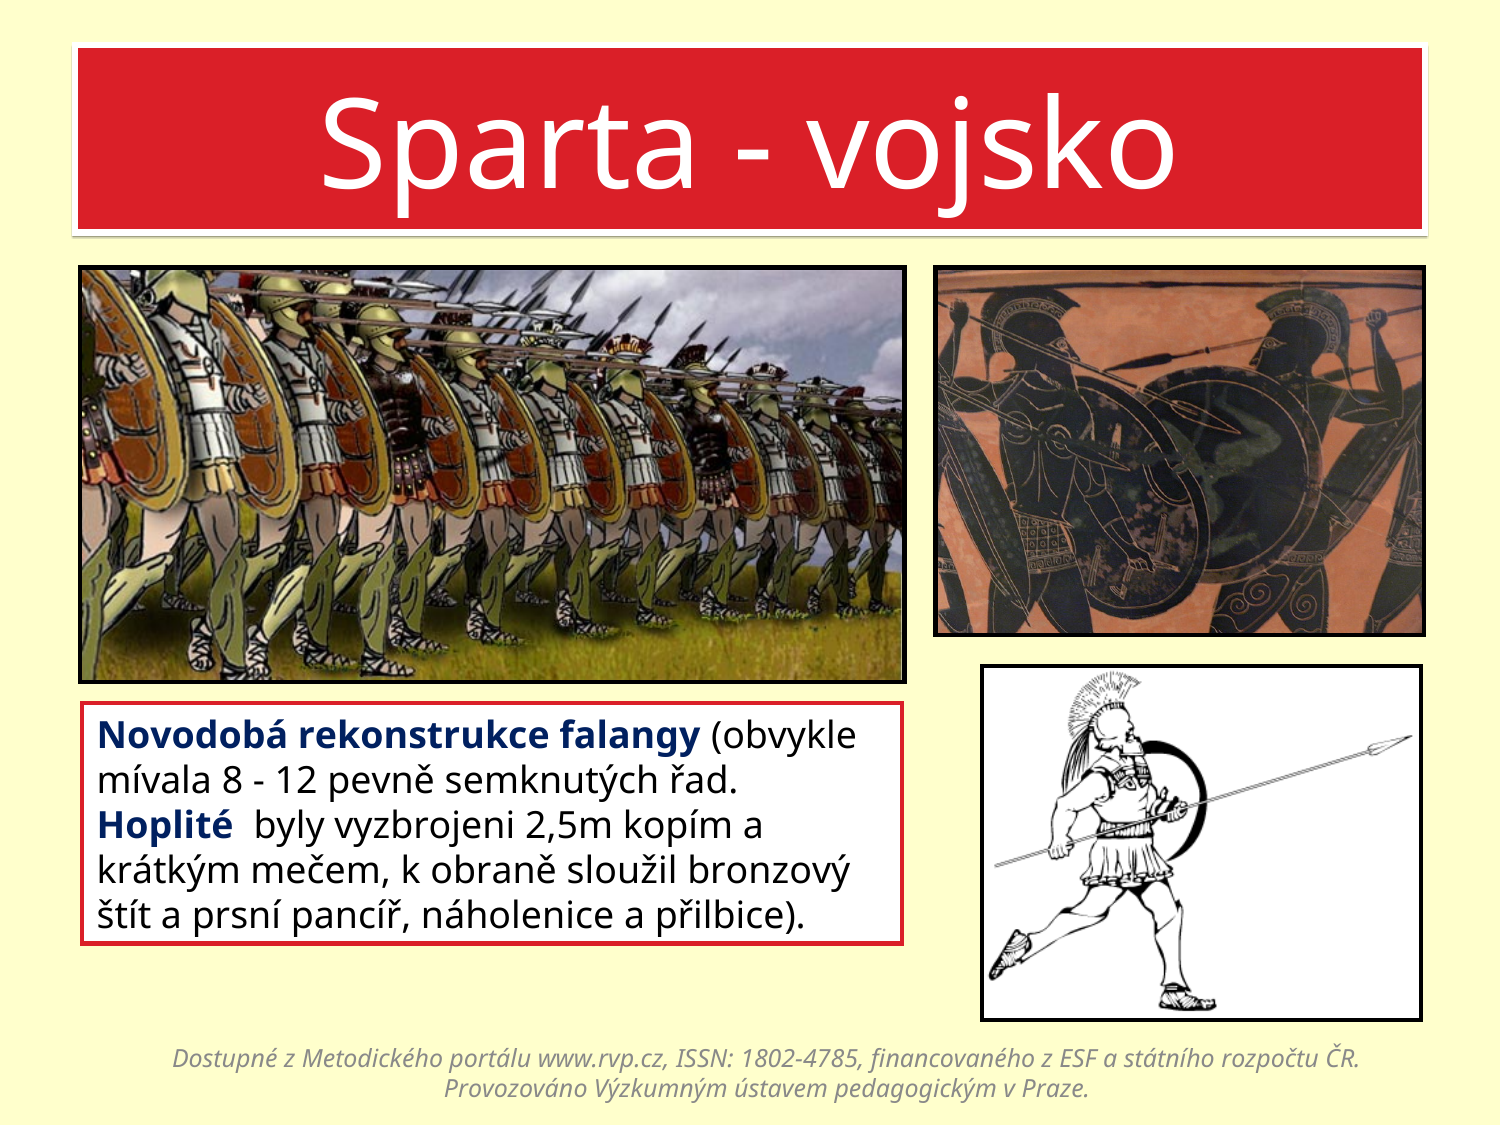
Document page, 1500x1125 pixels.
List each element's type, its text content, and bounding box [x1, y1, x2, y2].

title Sparta - vojsko [75, 45, 1426, 233]
text_box [937, 269, 1422, 633]
text_box Novodobá rekonstrukce falangy (obvykle mívala 8 - 12 pevně semknutých řad. Hoplité byly vyzbrojeni 2,5m kopím a krátkým mečem, k obraně sloužil bronzový štít a prsní pancíř, náholenice a přilbice). [81, 703, 903, 944]
text_box Dostupné z Metodického portálu www.rvp.cz, ISSN: 1802-4785, financovaného z ESF a státního rozpočtu ČR. Provozováno Výzkumným ústavem pedagogickým v Praze. [93, 1042, 1442, 1103]
text_box [82, 269, 903, 680]
picture [984, 667, 1419, 1019]
